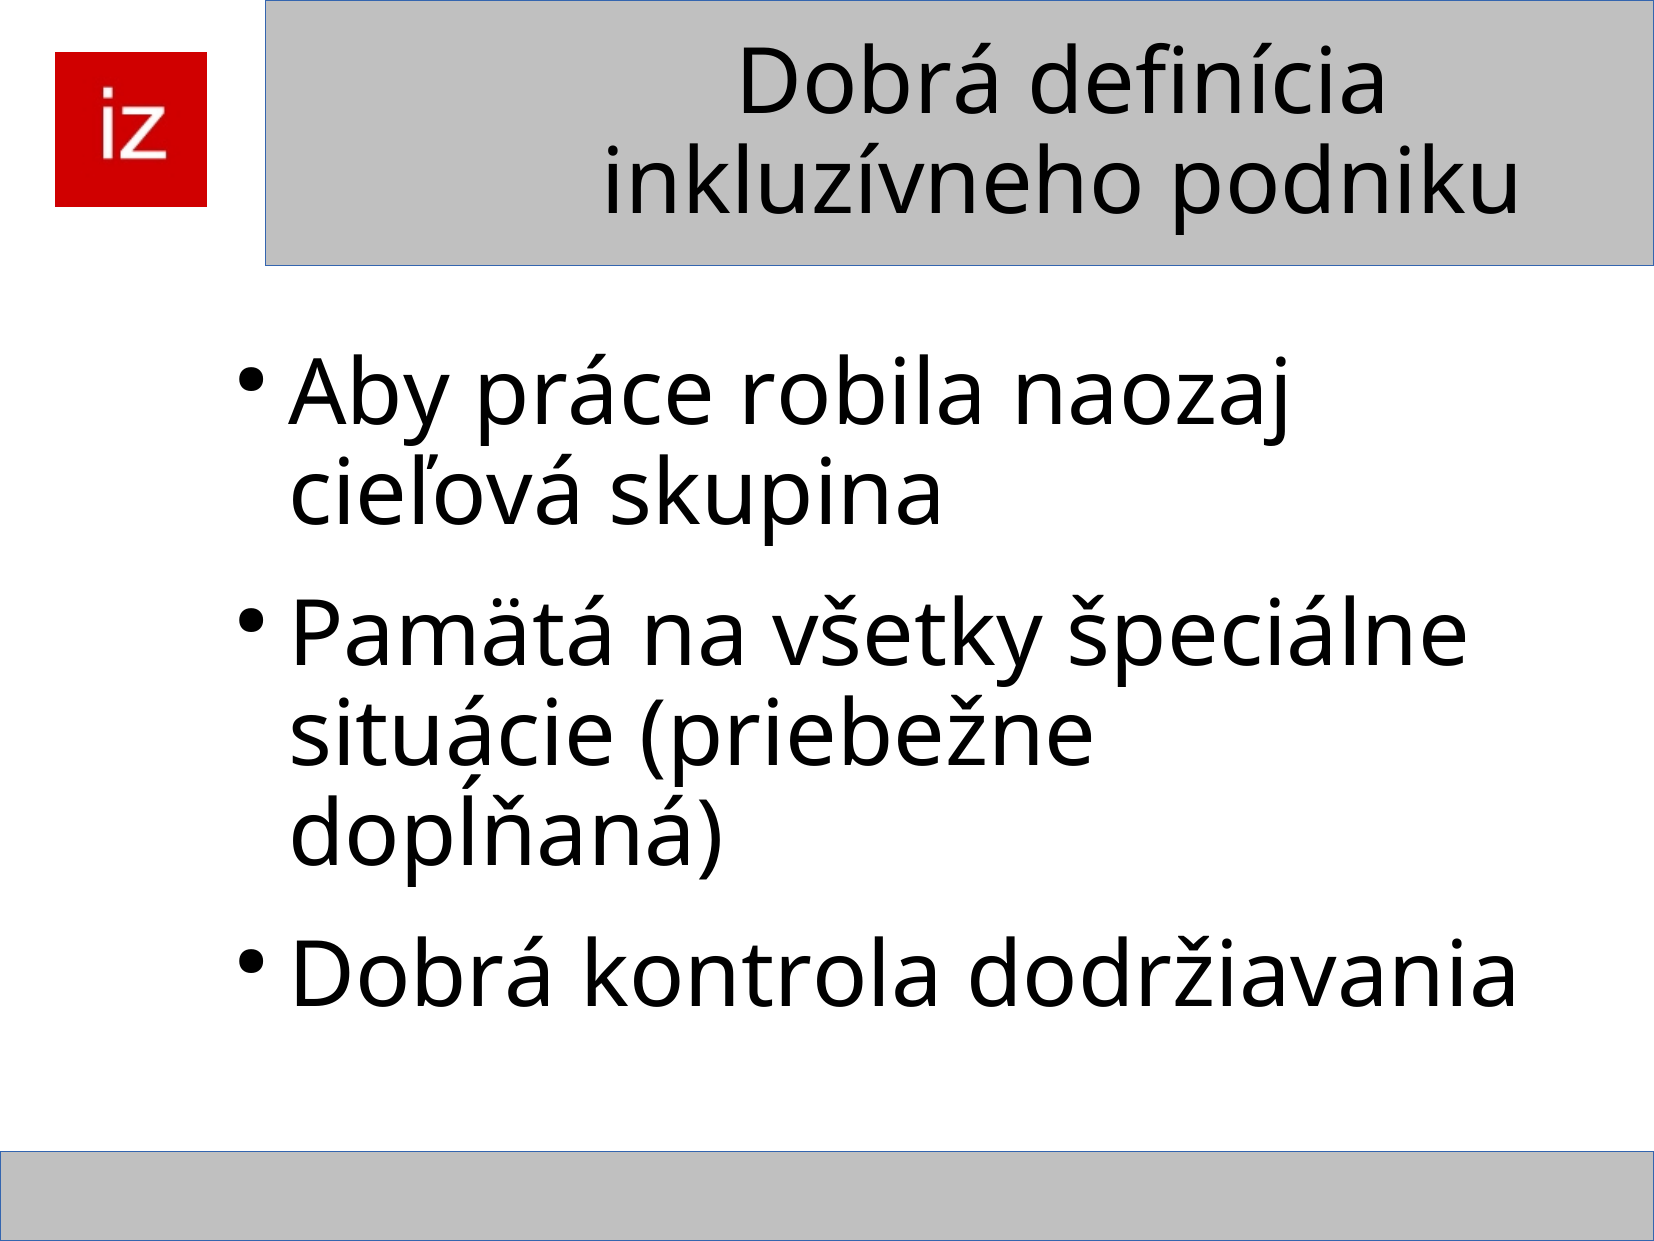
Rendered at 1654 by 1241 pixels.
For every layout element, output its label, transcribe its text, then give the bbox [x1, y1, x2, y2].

title Dobrá definícia inkluzívneho podniku [561, 29, 1565, 237]
picture [55, 52, 207, 207]
list Aby práce robila naozaj cieľová skupina Pamätá na všetky špeciálne situácie (priebežne dopĺňaná) Dobrá kontrola dodržiavania [121, 344, 1533, 1126]
